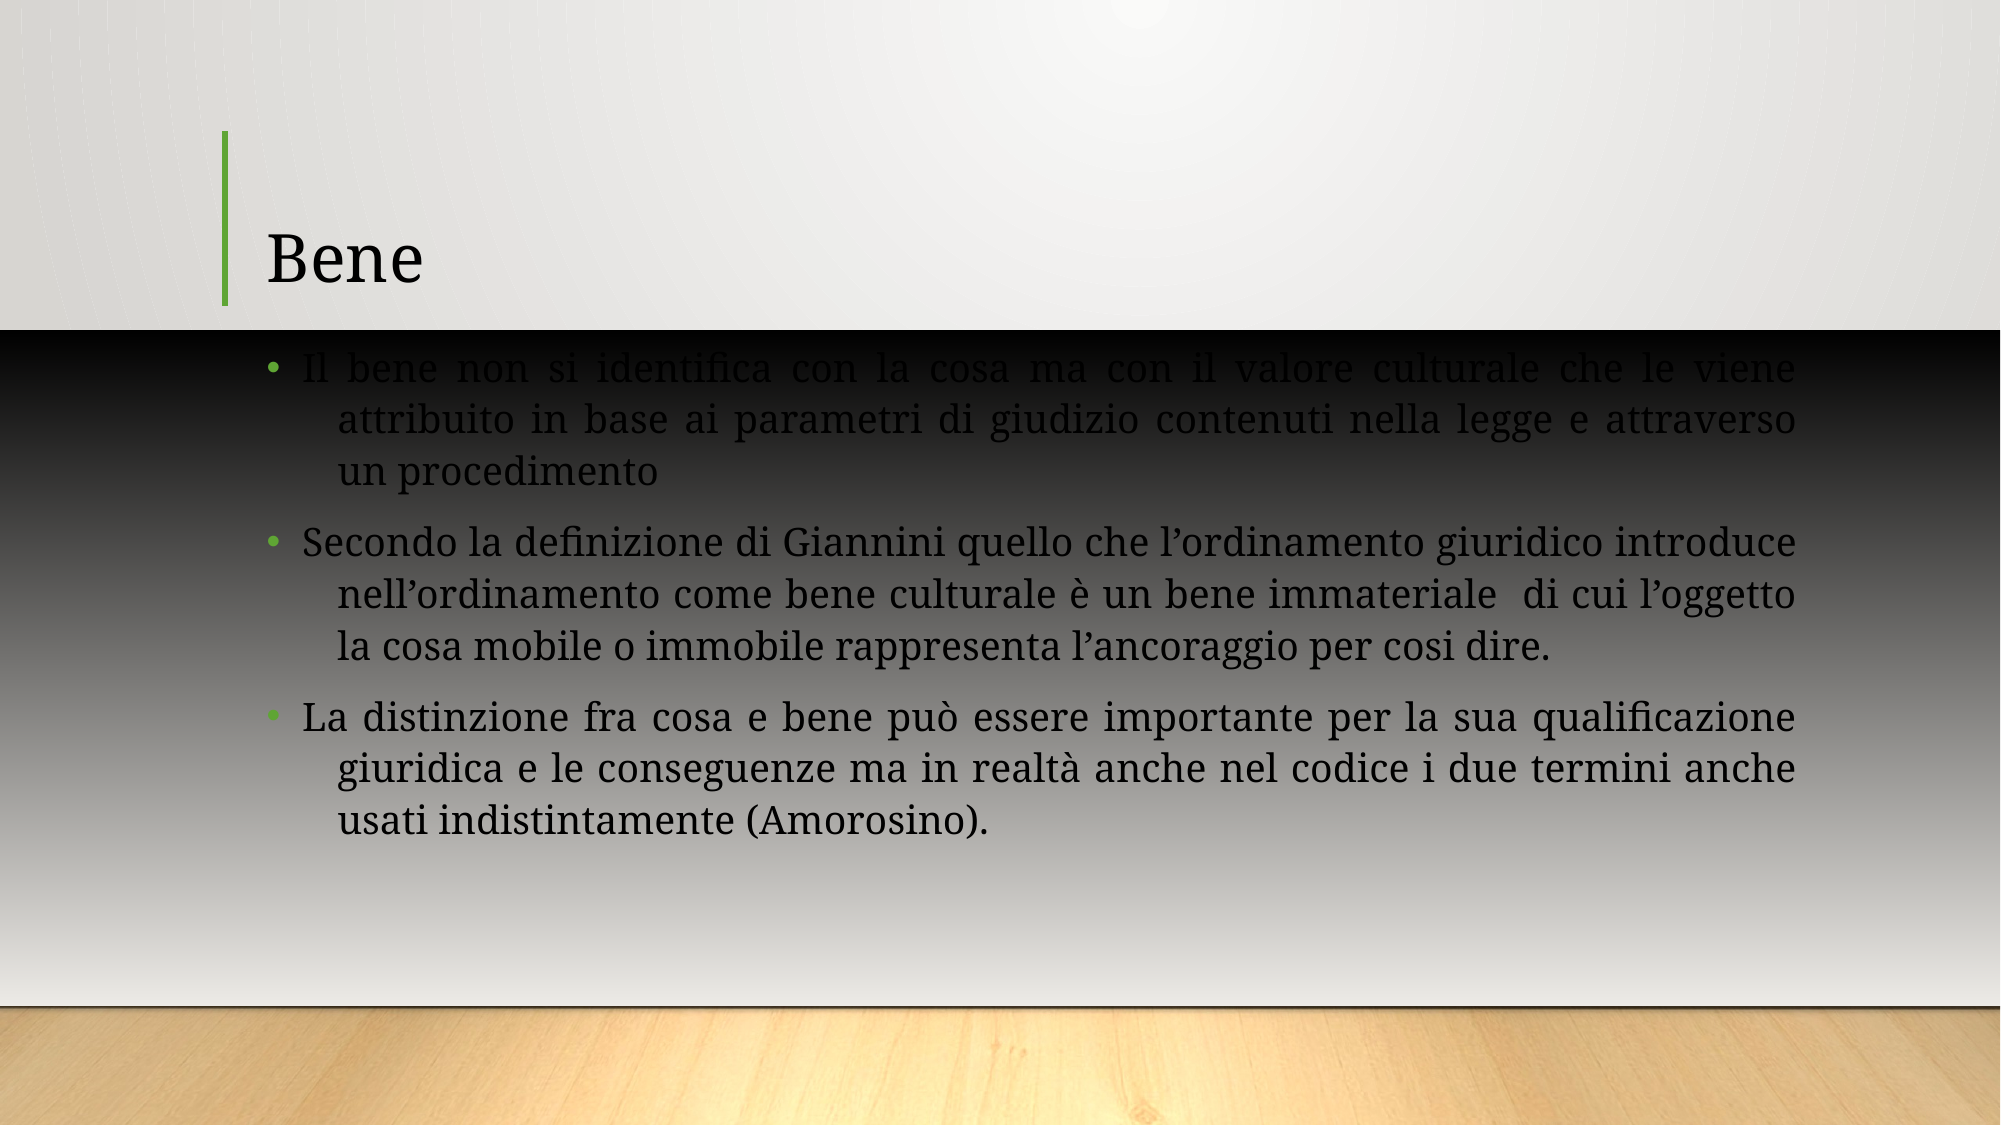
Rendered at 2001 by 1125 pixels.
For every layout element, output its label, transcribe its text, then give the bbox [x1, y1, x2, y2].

title Bene [251, 131, 1814, 305]
list Il bene non si identifica con la cosa ma con il valore culturale che le viene attribuito in base ai parametri di giudizio contenuti nella legge e attraverso un procedimento Secondo la definizione di Giannini quello che l’ordinamento giuridico introduce nell’ordinamento come bene culturale è un bene immateriale di cui l’oggetto la cosa mobile o immobile rappresenta l’ancoraggio per cosi dire. La distinzione fra cosa e bene può essere importante per la sua qualificazione giuridica e le conseguenze ma in realtà anche nel codice i due termini anche usati indistintamente (Amorosino). [251, 330, 1814, 897]
